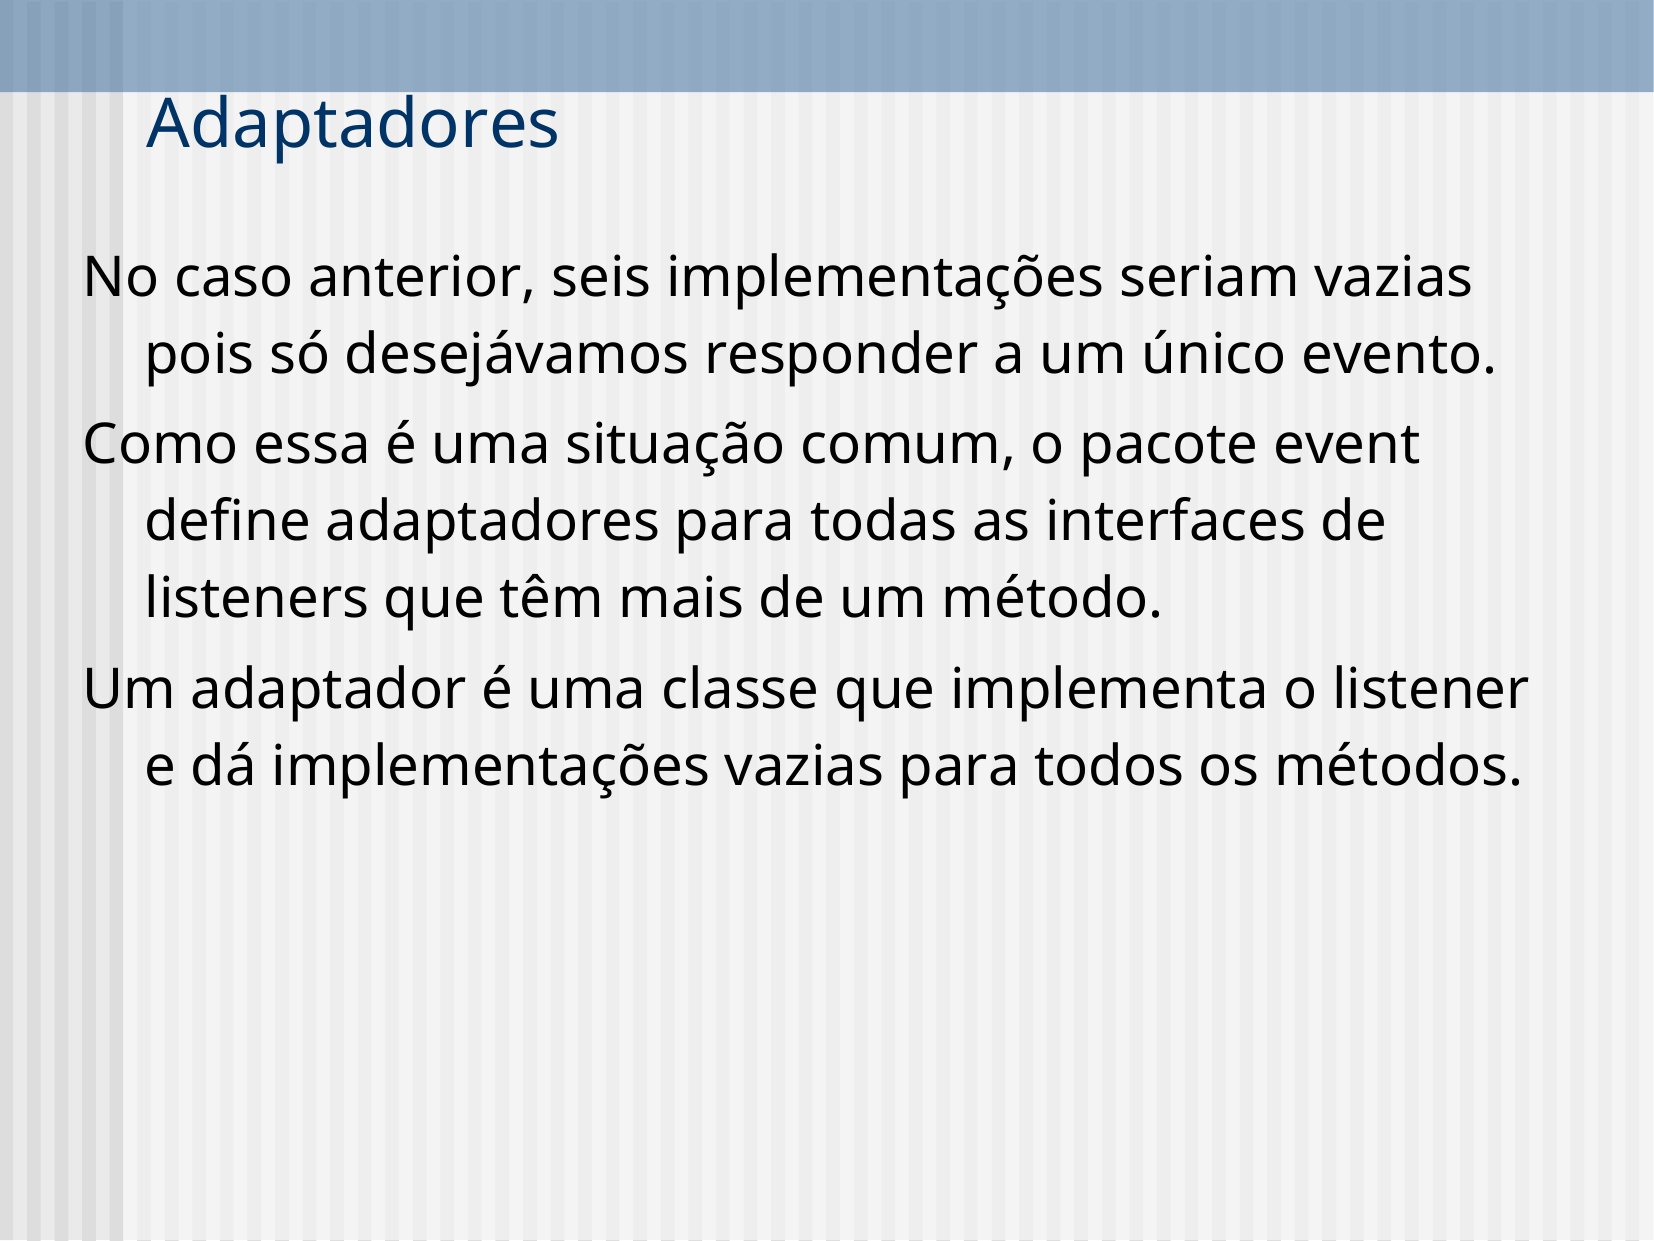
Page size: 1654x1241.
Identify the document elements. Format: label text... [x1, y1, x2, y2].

list No caso anterior, seis implementações seriam vazias pois só desejávamos responder a um único evento. Como essa é uma situação comum, o pacote event define adaptadores para todas as interfaces de listeners que têm mais de um método. Um adaptador é uma classe que implementa o listener e dá implementações vazias para todos os métodos. [82, 236, 1571, 1094]
title Adaptadores [146, 29, 1536, 212]
